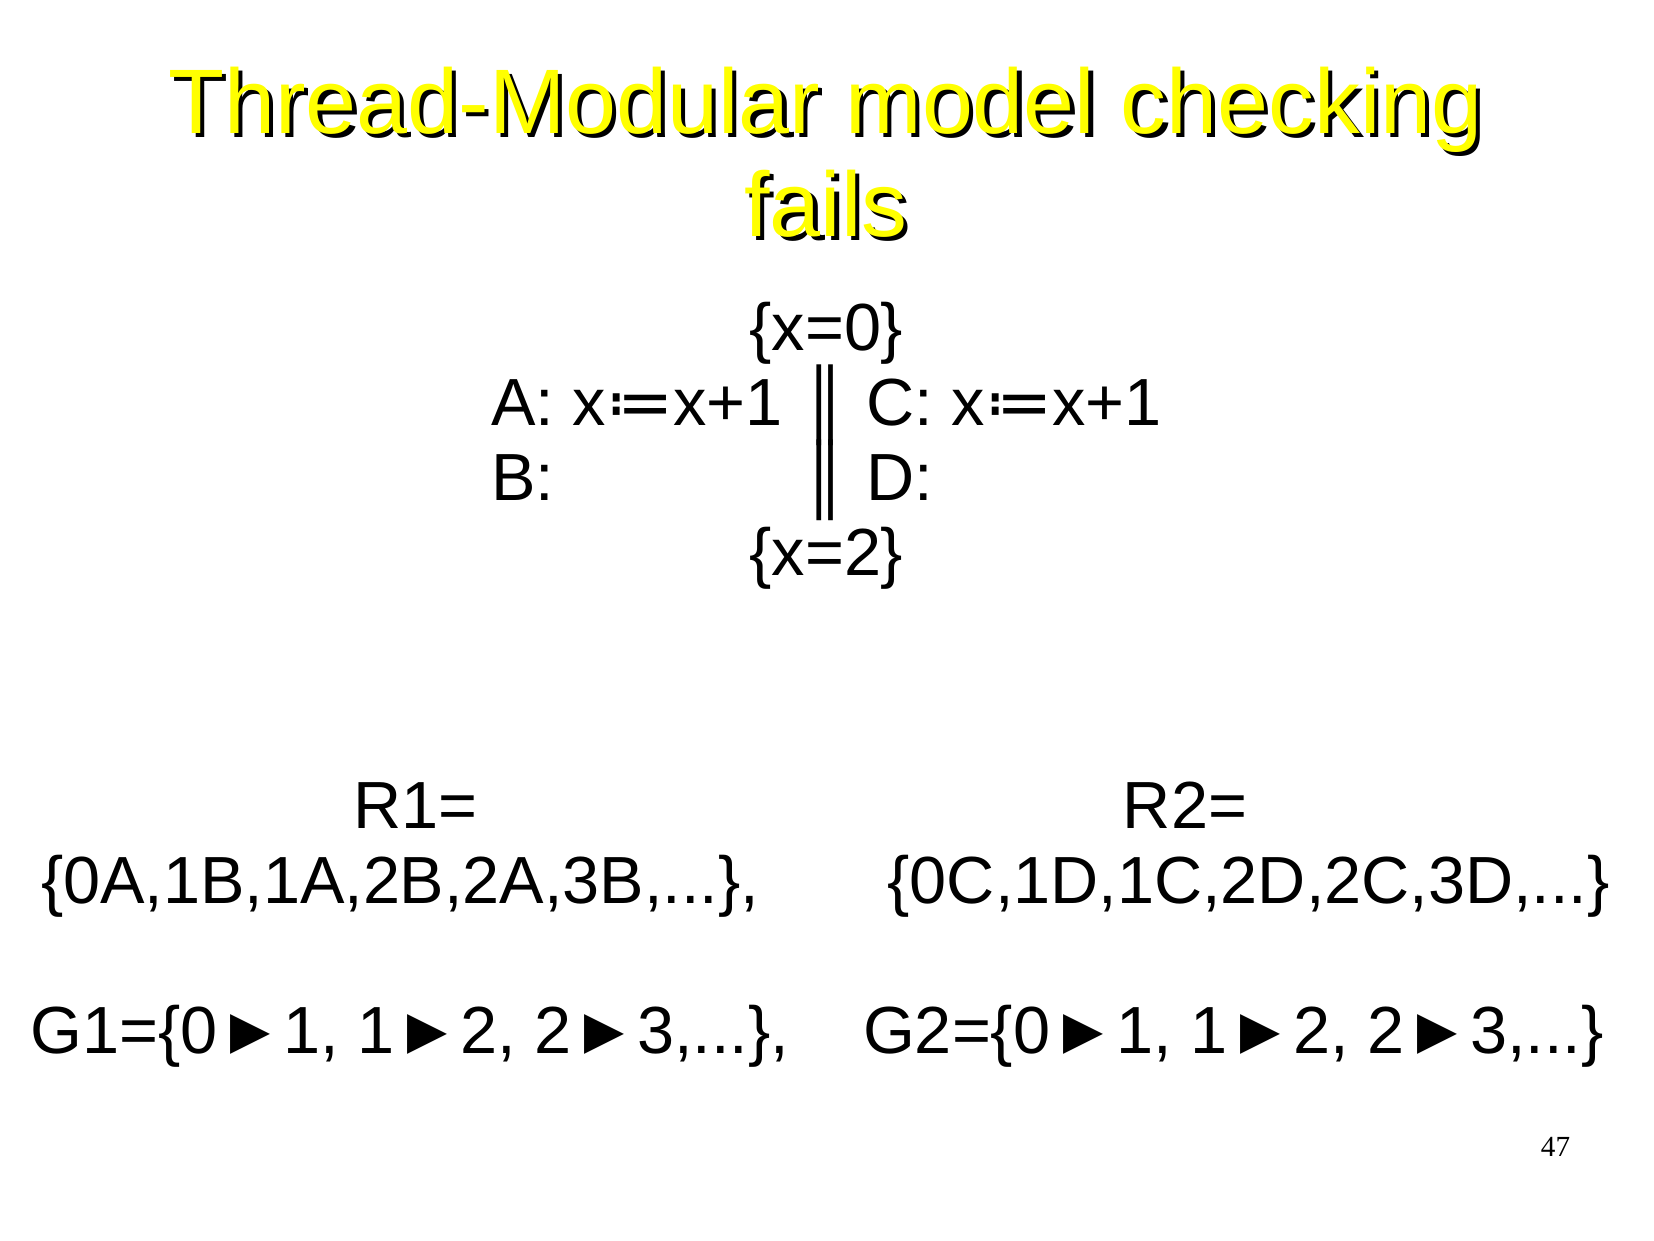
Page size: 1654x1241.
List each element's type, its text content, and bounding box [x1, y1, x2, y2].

title Thread-Modular model checking fails [82, 50, 1571, 256]
list {x=0} A: x≔x+1 ║ C: x≔x+1 B: ║ D: {x=2} R1= R2= {0A,1B,1A,2B,2A,3B,...}, {0C,1D,1C,2D,2C,3D,...} G1={0►1, 1►2, 2►3,...}, G2={0►1, 1►2, 2►3,...} [0, 290, 1653, 1109]
